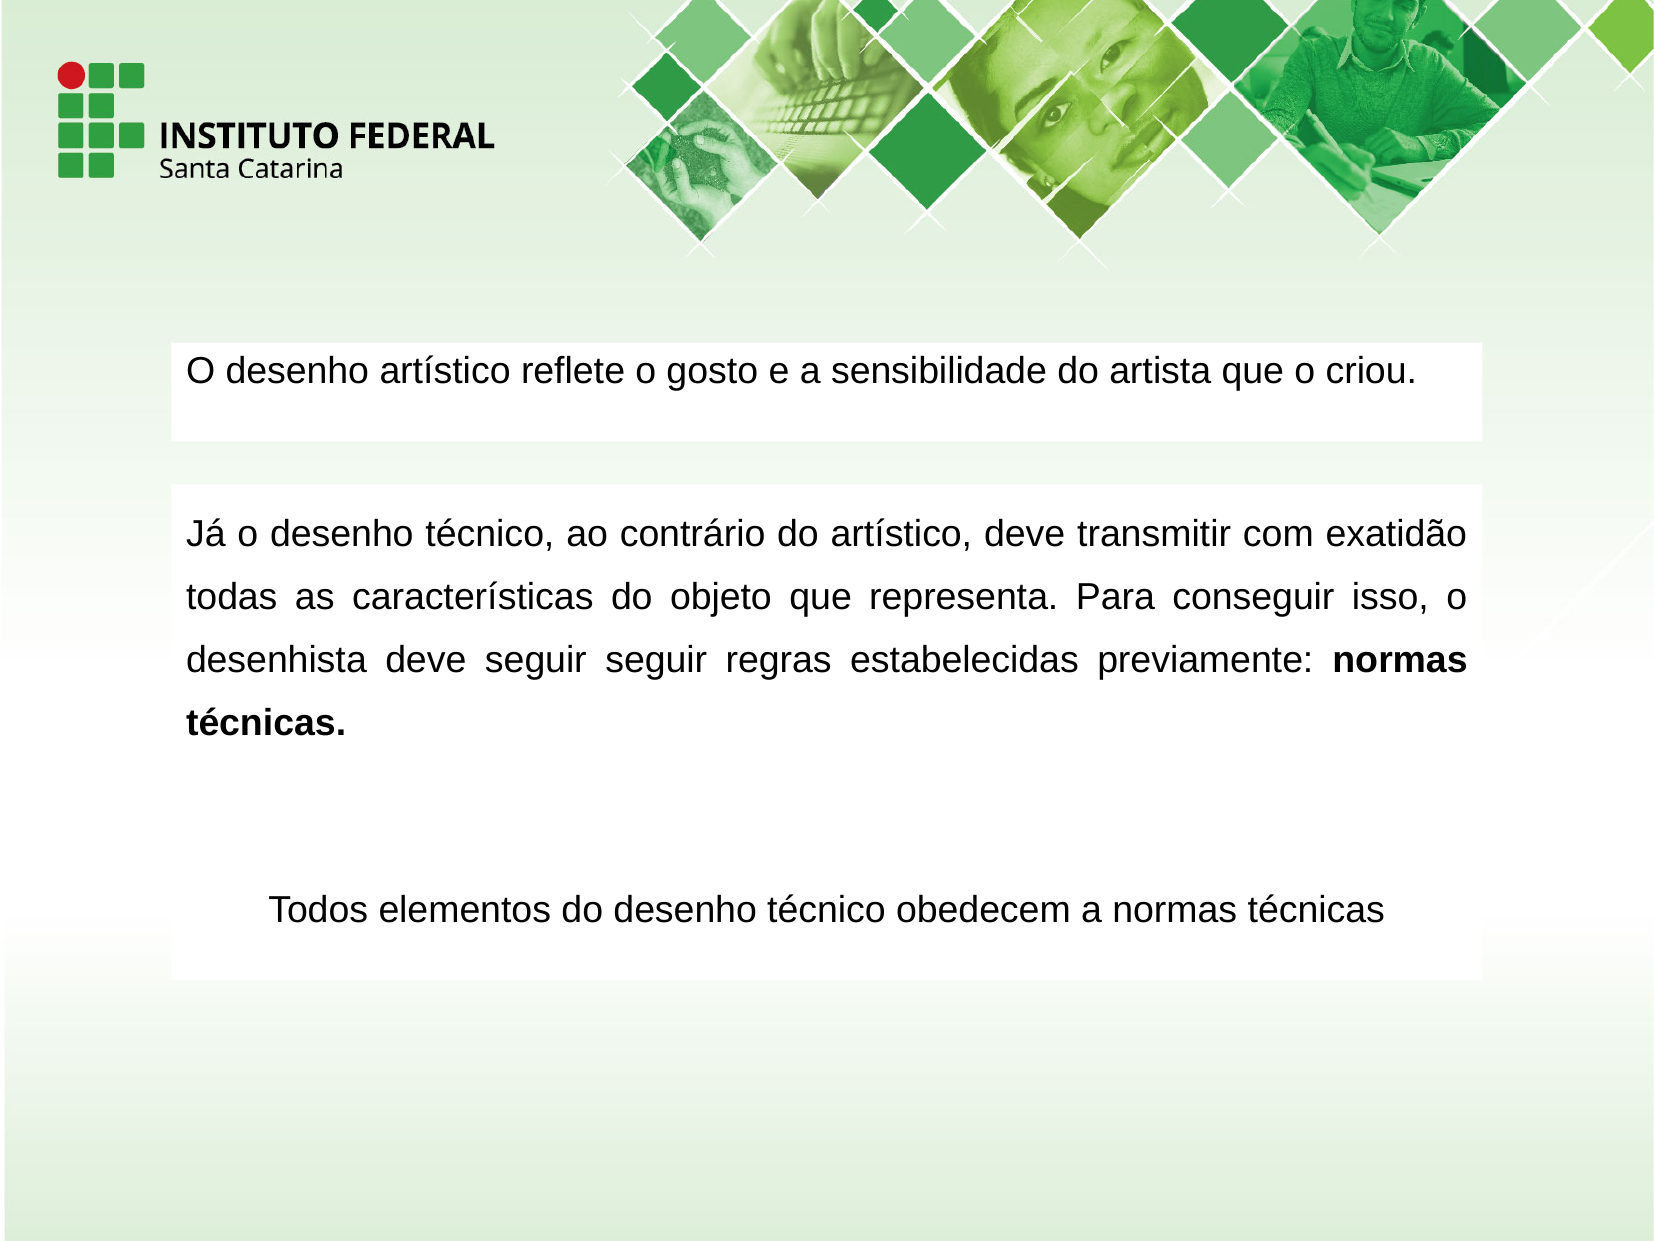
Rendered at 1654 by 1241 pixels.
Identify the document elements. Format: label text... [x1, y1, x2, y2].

picture [1, 0, 1654, 1241]
text_box O desenho artístico reflete o gosto e a sensibilidade do artista que o criou. [171, 342, 1483, 442]
text_box Todos elementos do desenho técnico obedecem a normas técnicas [171, 881, 1483, 981]
text_box Já o desenho técnico, ao contrário do artístico, deve transmitir com exatidão todas as características do objeto que representa. Para conseguir isso, o desenhista deve seguir seguir regras estabelecidas previamente: normas técnicas. [171, 484, 1483, 734]
